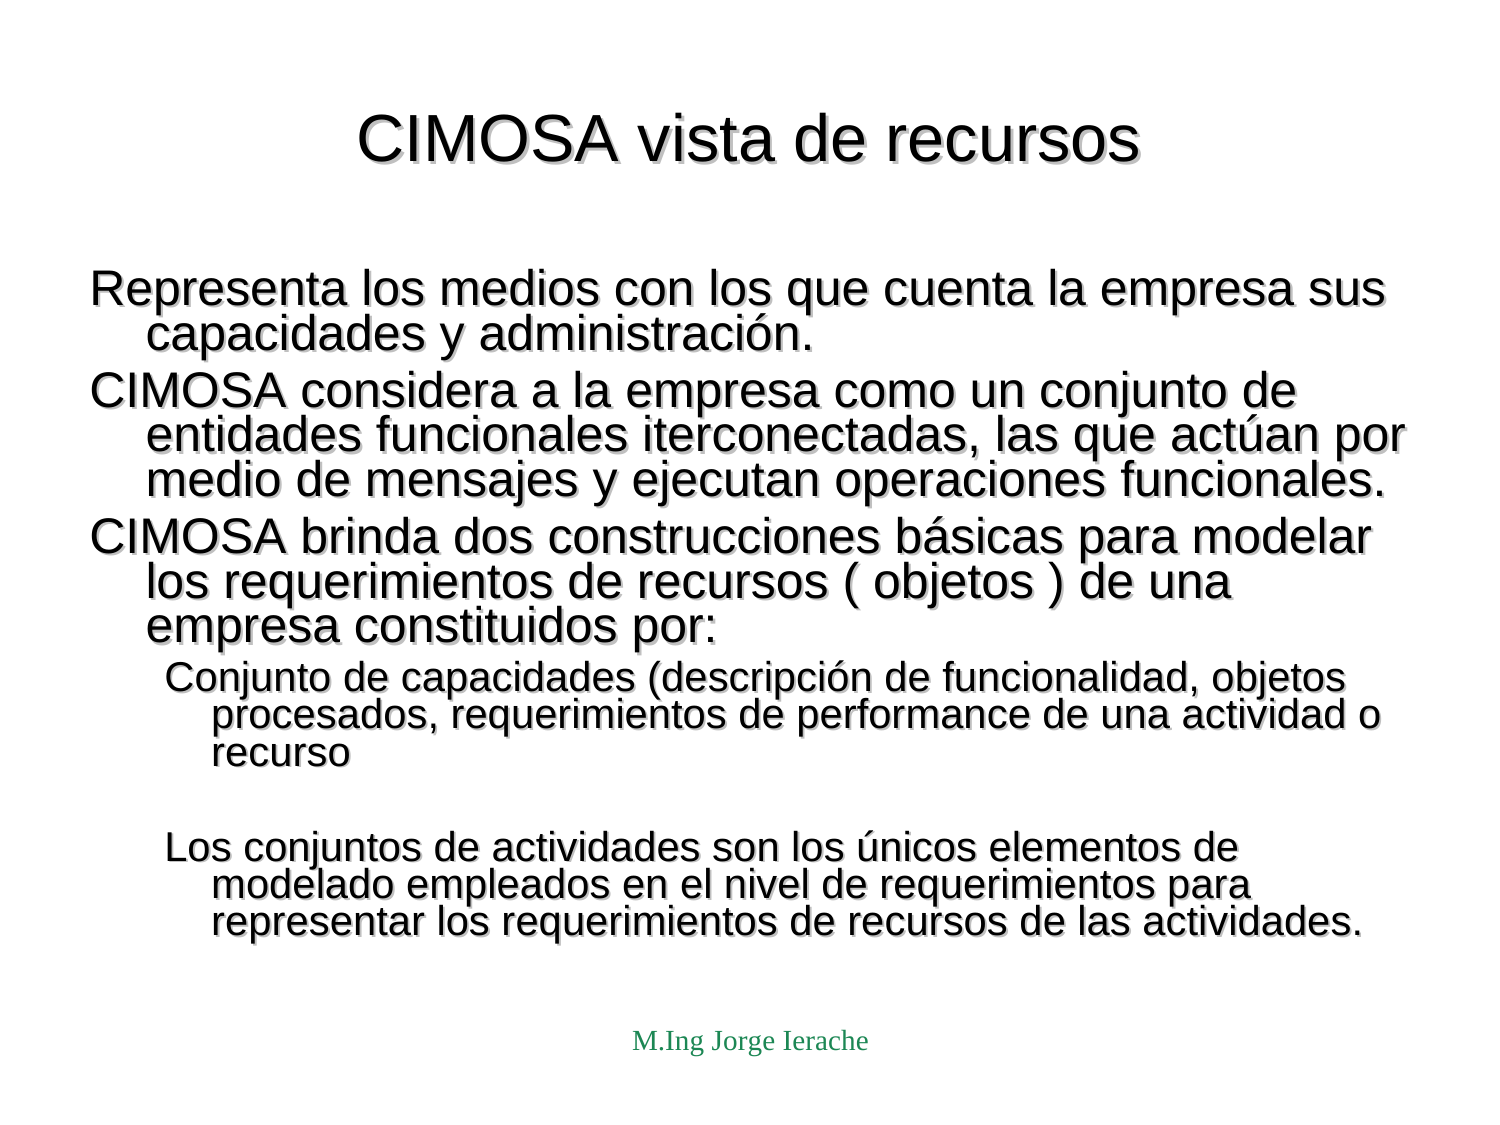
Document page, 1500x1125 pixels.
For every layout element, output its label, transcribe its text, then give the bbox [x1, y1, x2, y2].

list Representa los medios con los que cuenta la empresa sus capacidades y administración. CIMOSA considera a la empresa como un conjunto de entidades funcionales iterconectadas, las que actúan por medio de mensajes y ejecutan operaciones funcionales. CIMOSA brinda dos construcciones básicas para modelar los requerimientos de recursos ( objetos ) de una empresa constituidos por: Conjunto de capacidades (descripción de funcionalidad, objetos procesados, requerimientos de performance de una actividad o recurso Los conjuntos de actividades son los únicos elementos de modelado empleados en el nivel de requerimientos para representar los requerimientos de recursos de las actividades. [74, 262, 1425, 1119]
title CIMOSA vista de recursos [74, 44, 1425, 233]
